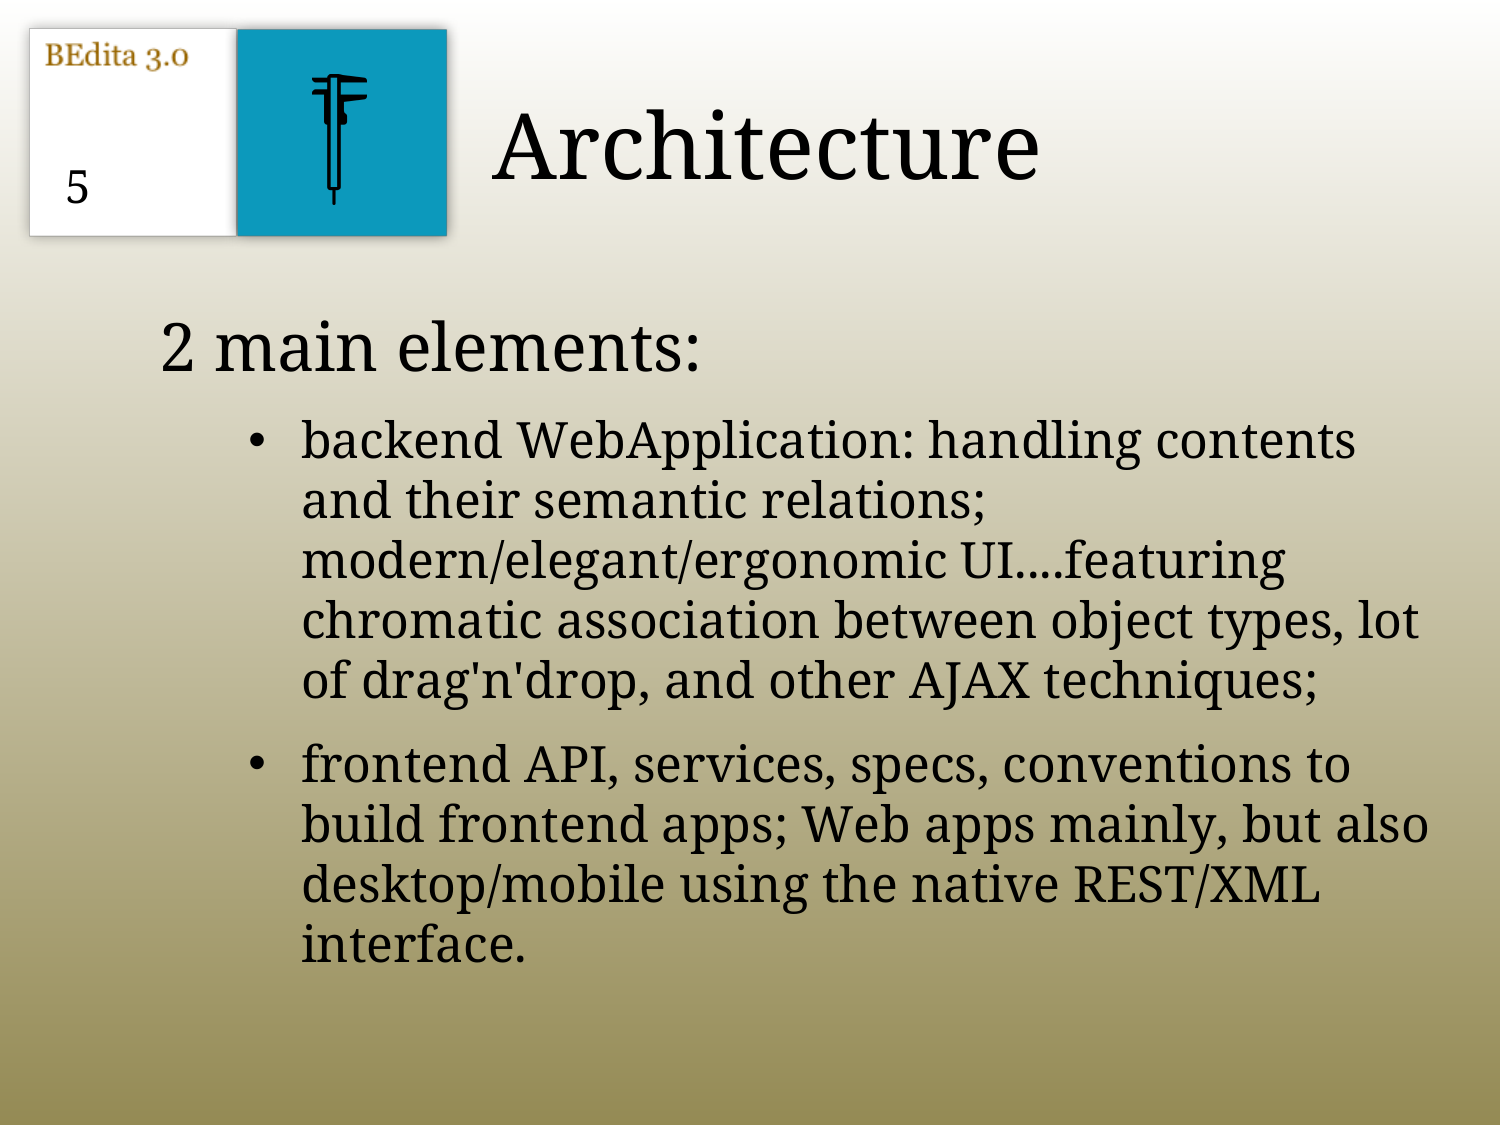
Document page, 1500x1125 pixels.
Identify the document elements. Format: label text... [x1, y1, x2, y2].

text_box <numero> [37, 147, 119, 207]
picture [0, 0, 462, 266]
text_box 2 main elements: backend WebApplication: handling contents and their semantic relations; modern/elegant/ergonomic UI....featuring chromatic association between object types, lot of drag'n'drop, and other AJAX techniques; frontend API, services, specs, conventions to build frontend apps; Web apps mainly, but also desktop/mobile using the native REST/XML interface. [144, 297, 1474, 1007]
text_box Architecture [477, 48, 1278, 237]
